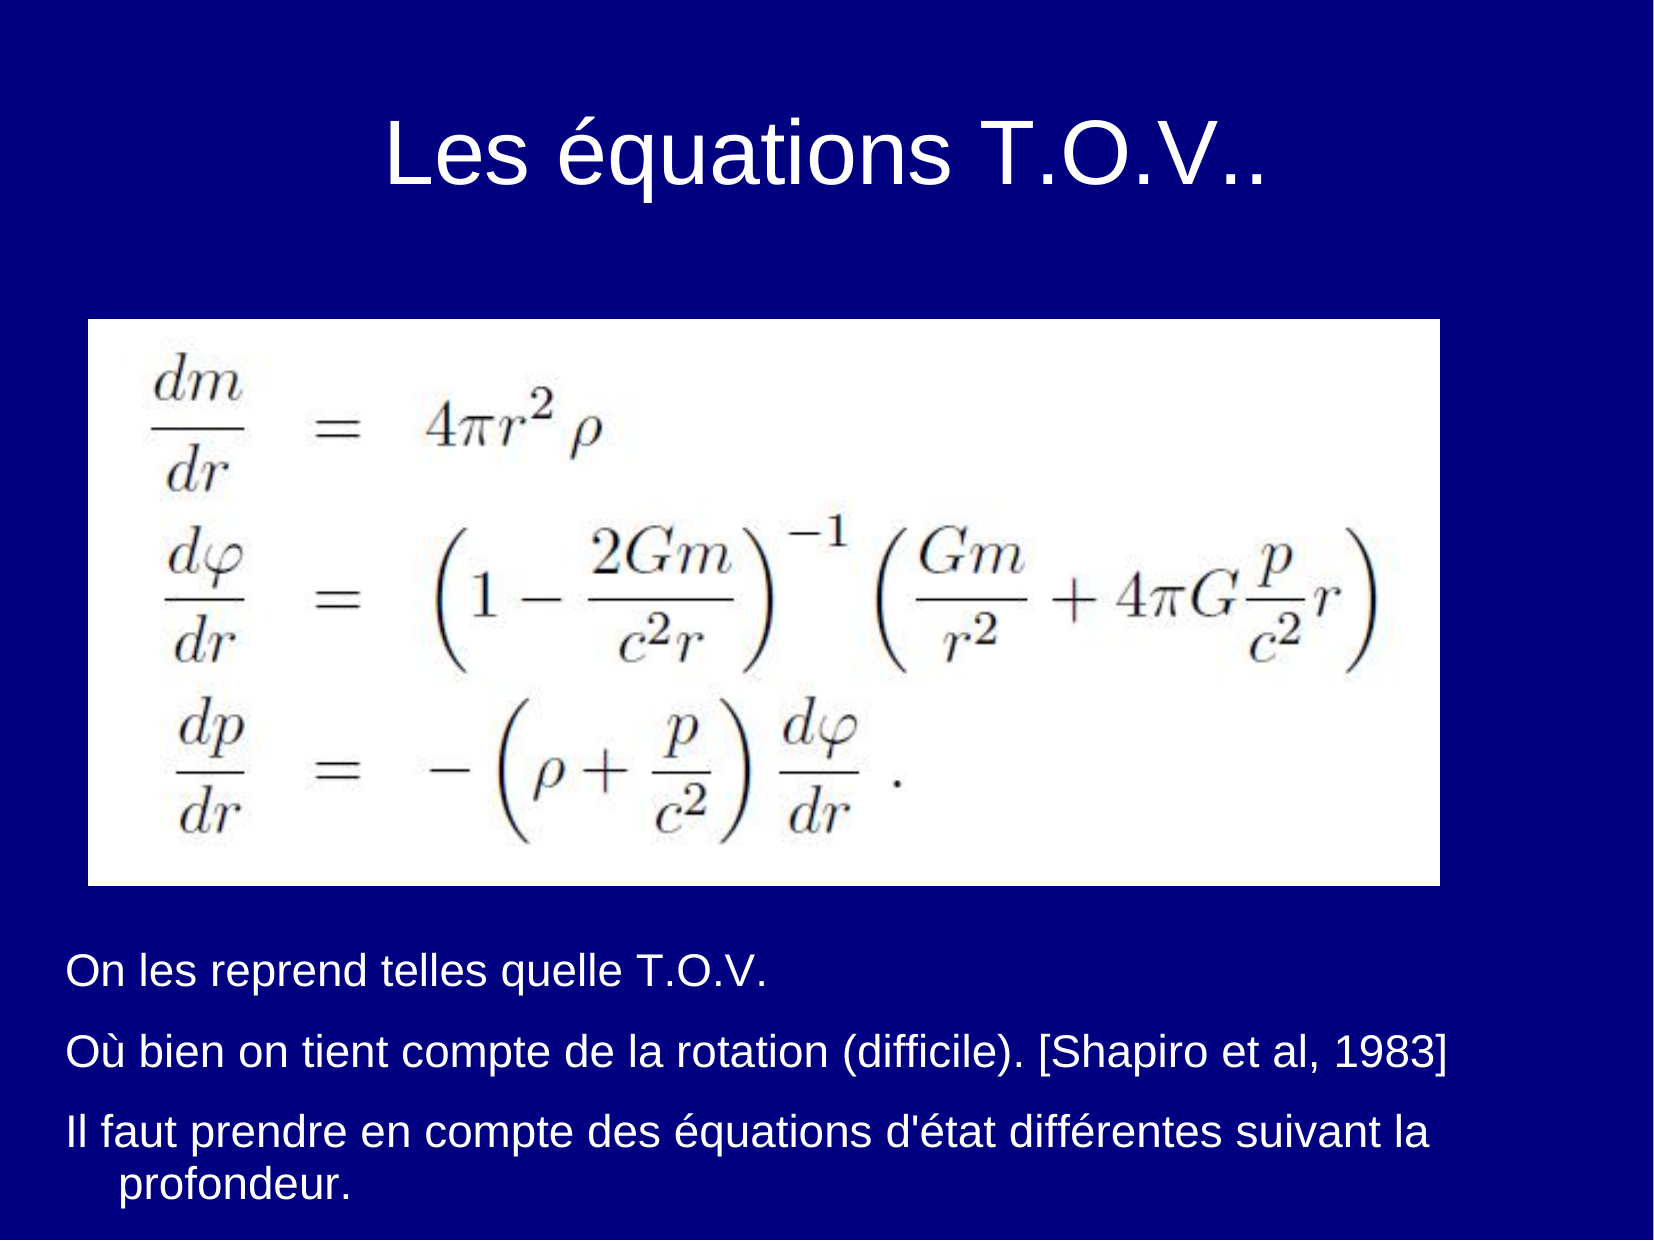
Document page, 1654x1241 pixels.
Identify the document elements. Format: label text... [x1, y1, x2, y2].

title Les équations T.O.V.. [82, 49, 1571, 257]
list On les reprend telles quelle T.O.V. Où bien on tient compte de la rotation (difficile). [Shapiro et al, 1983] Il faut prendre en compte des équations d'état différentes suivant la profondeur. [47, 944, 1536, 1209]
picture [88, 319, 1440, 886]
